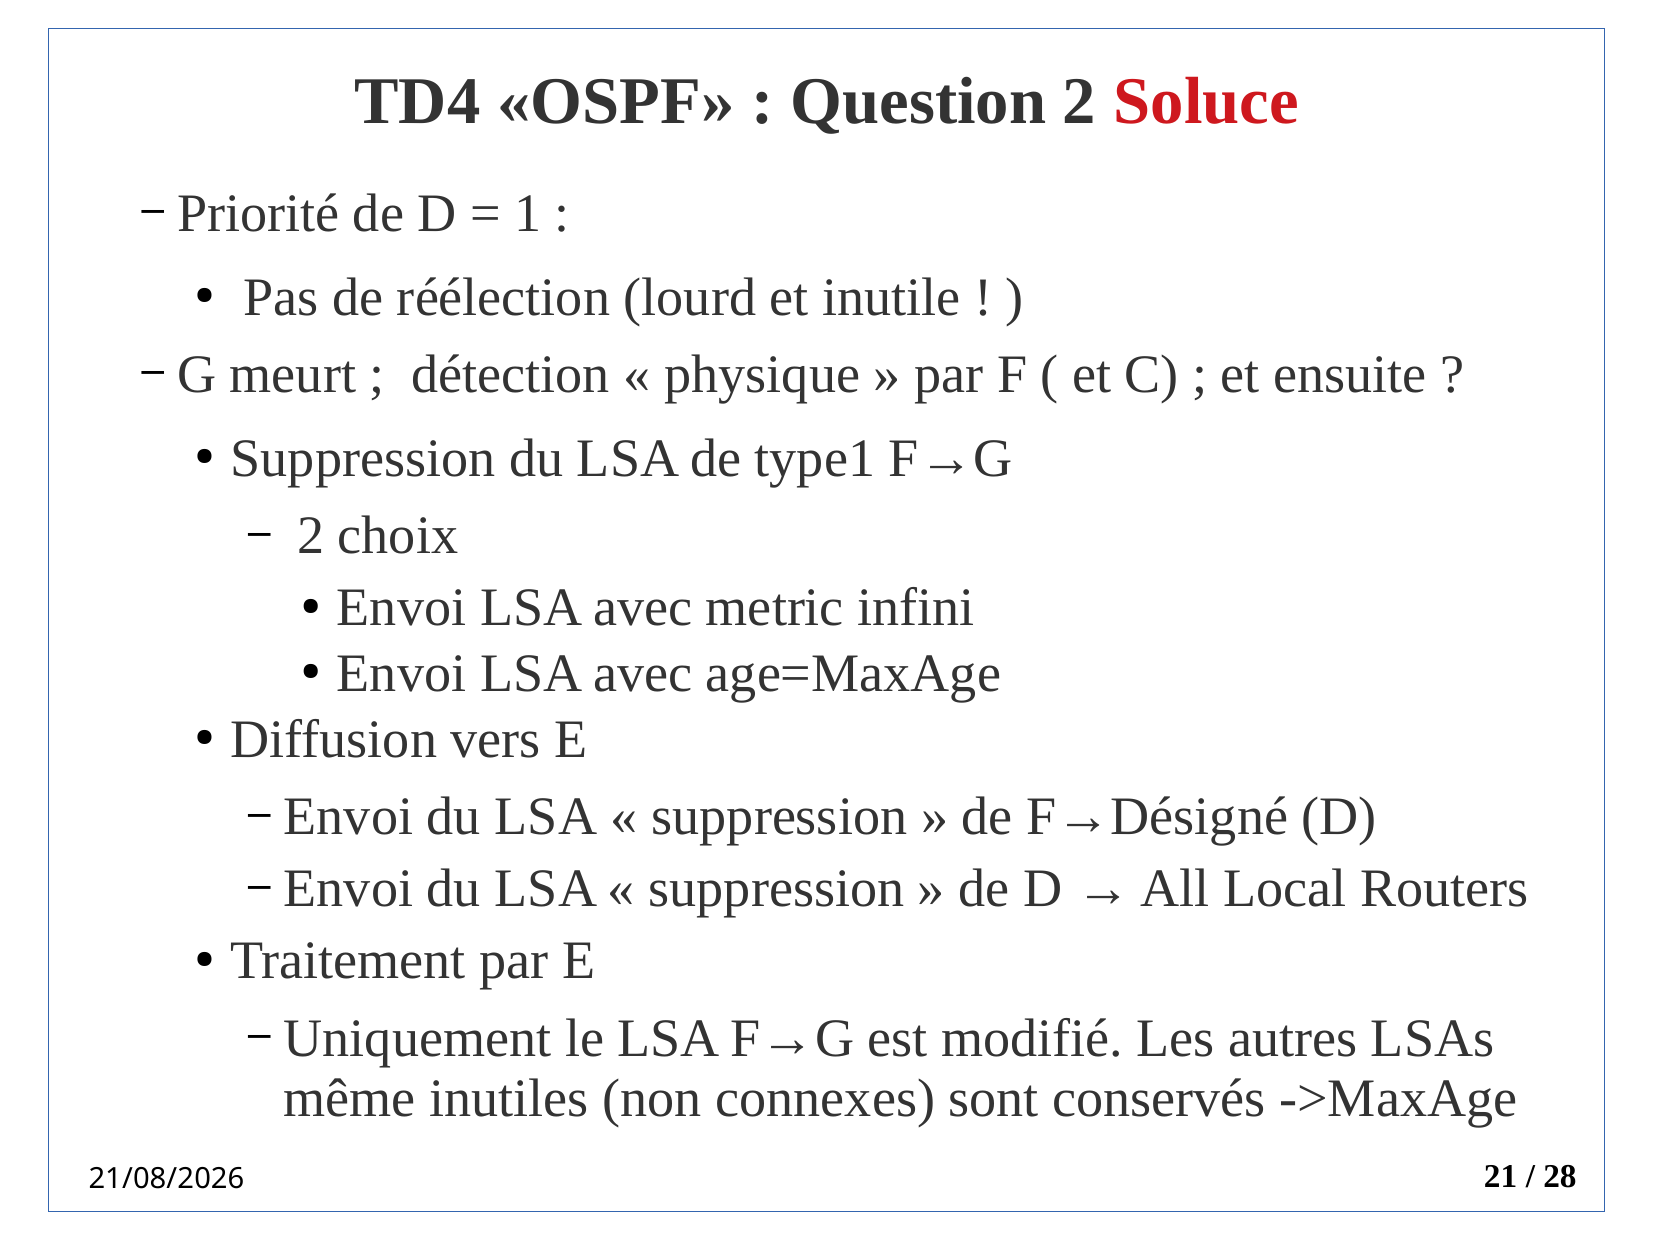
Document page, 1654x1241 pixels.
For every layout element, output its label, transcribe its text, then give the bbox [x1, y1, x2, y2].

list Priorité de D = 1 : Pas de réélection (lourd et inutile ! ) G meurt ; détection « physique » par F ( et C) ; et ensuite ? Suppression du LSA de type1 F→G 2 choix Envoi LSA avec metric infini Envoi LSA avec age=MaxAge Diffusion vers E Envoi du LSA « suppression » de F→Désigné (D) Envoi du LSA « suppression » de D → All Local Routers Traitement par E Uniquement le LSA F→G est modifié. Les autres LSAs même inutiles (non connexes) sont conservés ->MaxAge [88, 183, 1565, 1123]
title TD4 «OSPF» : Question 2 Soluce [88, 61, 1565, 142]
